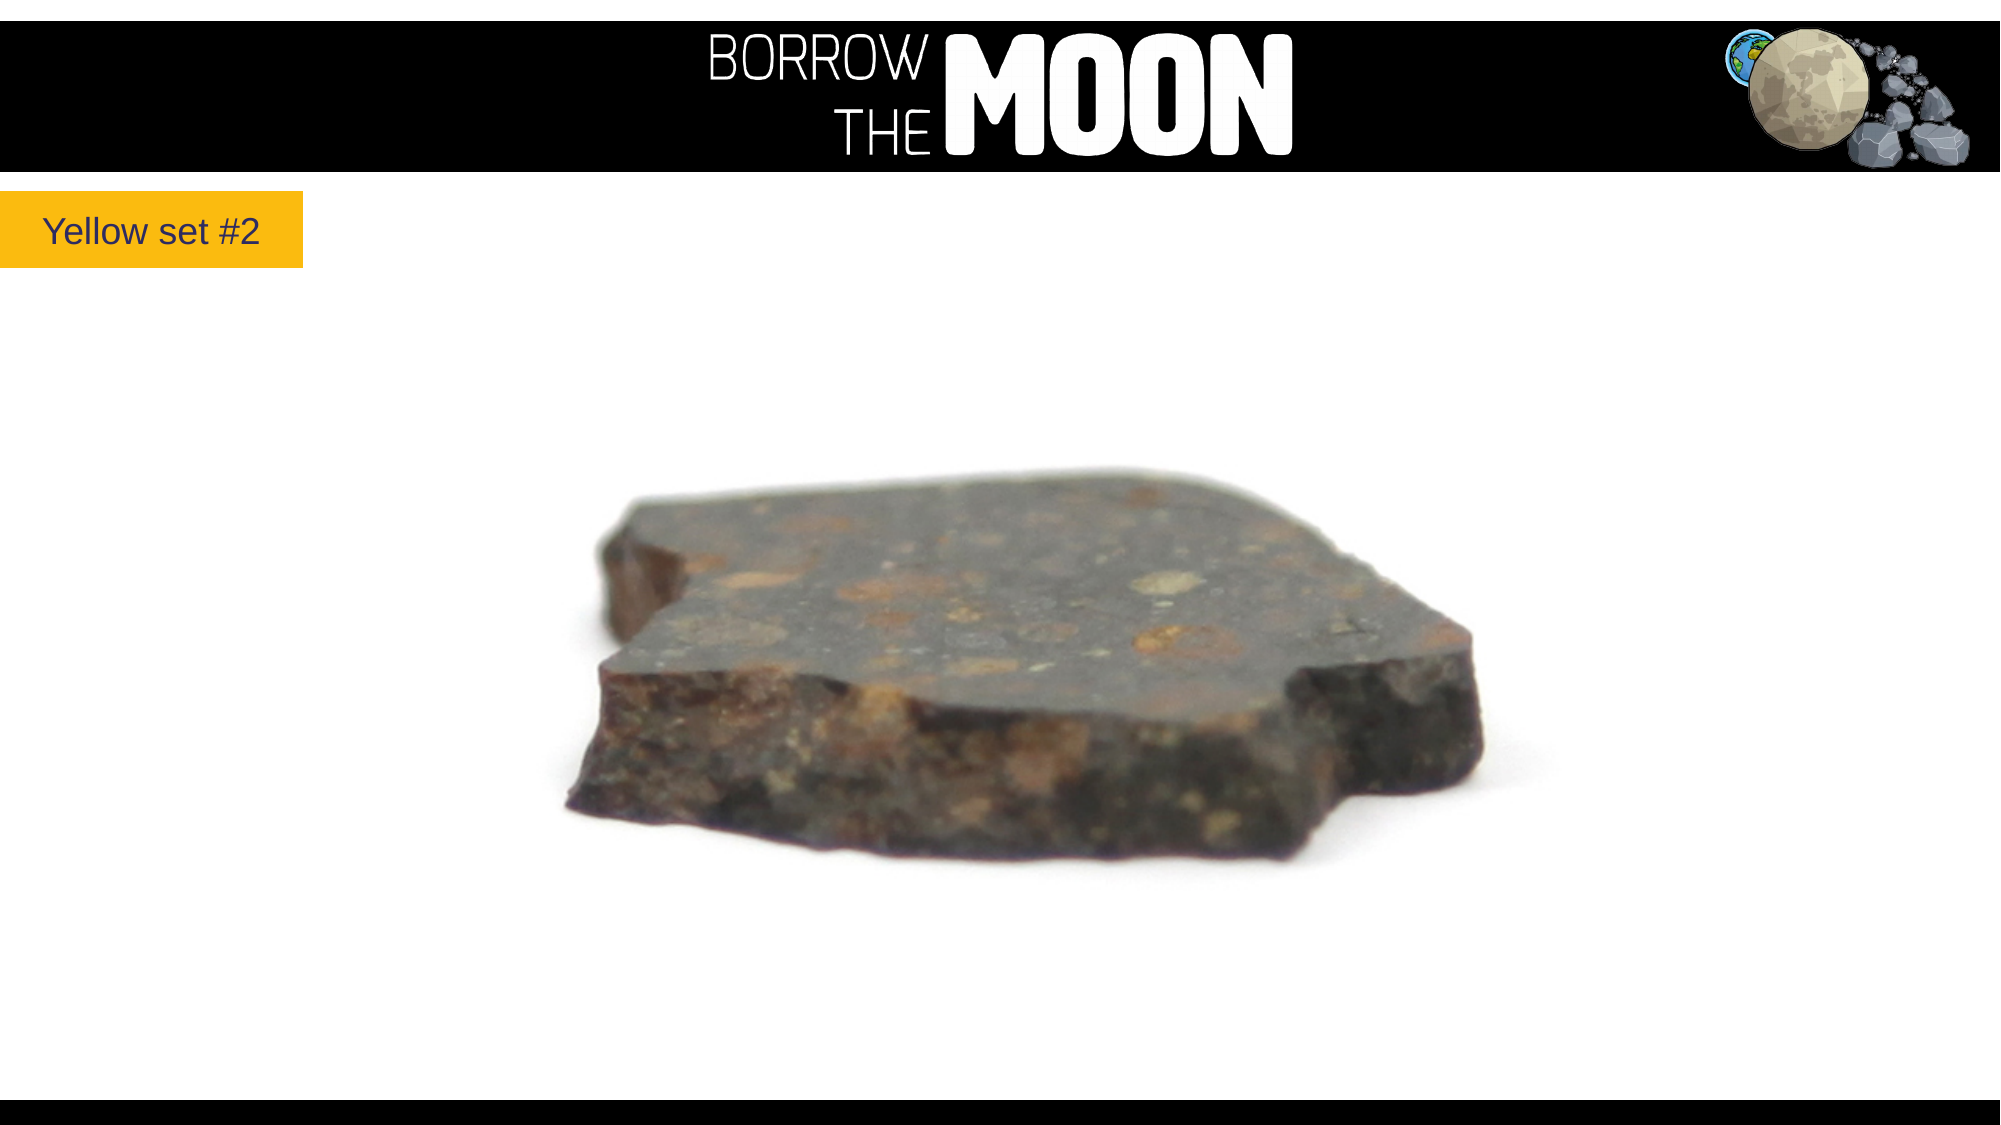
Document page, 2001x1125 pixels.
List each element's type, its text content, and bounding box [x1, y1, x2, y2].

picture [337, 190, 1663, 1074]
text_box Yellow set #2 [0, 191, 303, 268]
